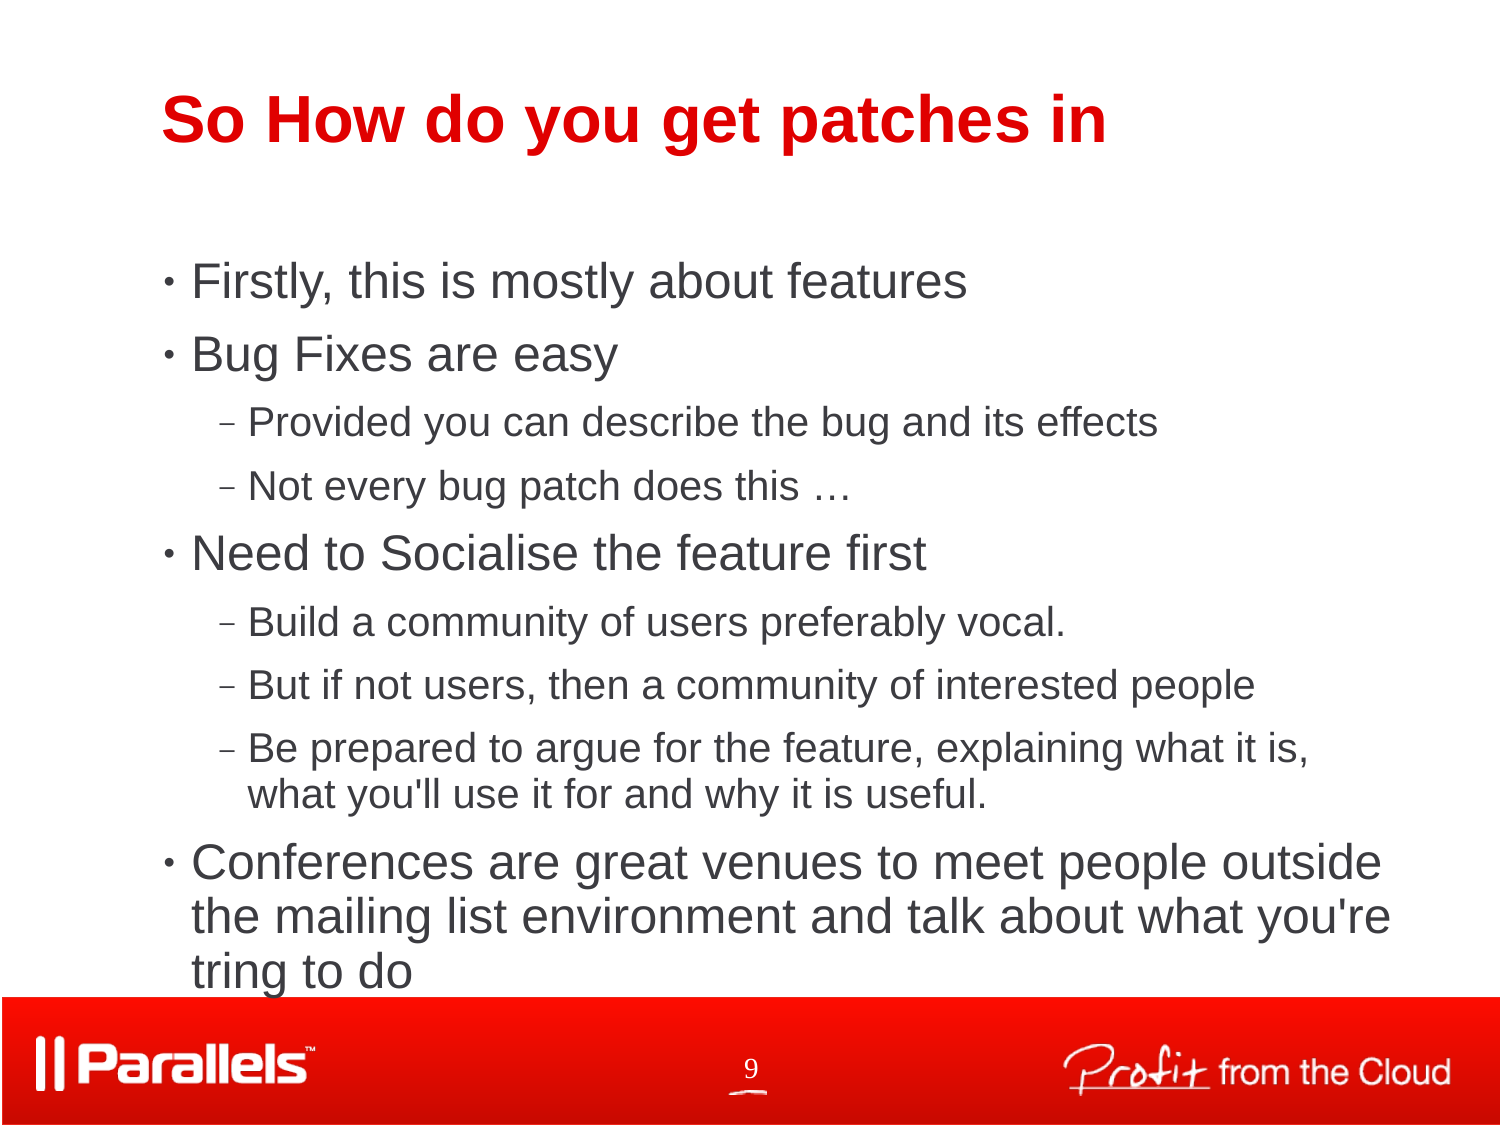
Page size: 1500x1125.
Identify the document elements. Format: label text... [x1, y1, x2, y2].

picture [727, 1090, 767, 1095]
picture [36, 1034, 318, 1091]
title So How do you get patches in [161, 41, 1383, 205]
list Firstly, this is mostly about features Bug Fixes are easy Provided you can describe the bug and its effects Not every bug patch does this … Need to Socialise the feature first Build a community of users preferably vocal. But if not users, then a community of interested people Be prepared to argue for the feature, explaining what it is, what you'll use it for and why it is useful. Conferences are great venues to meet people outside the mailing list environment and talk about what you're tring to do [163, 254, 1404, 998]
picture [1049, 1033, 1465, 1096]
